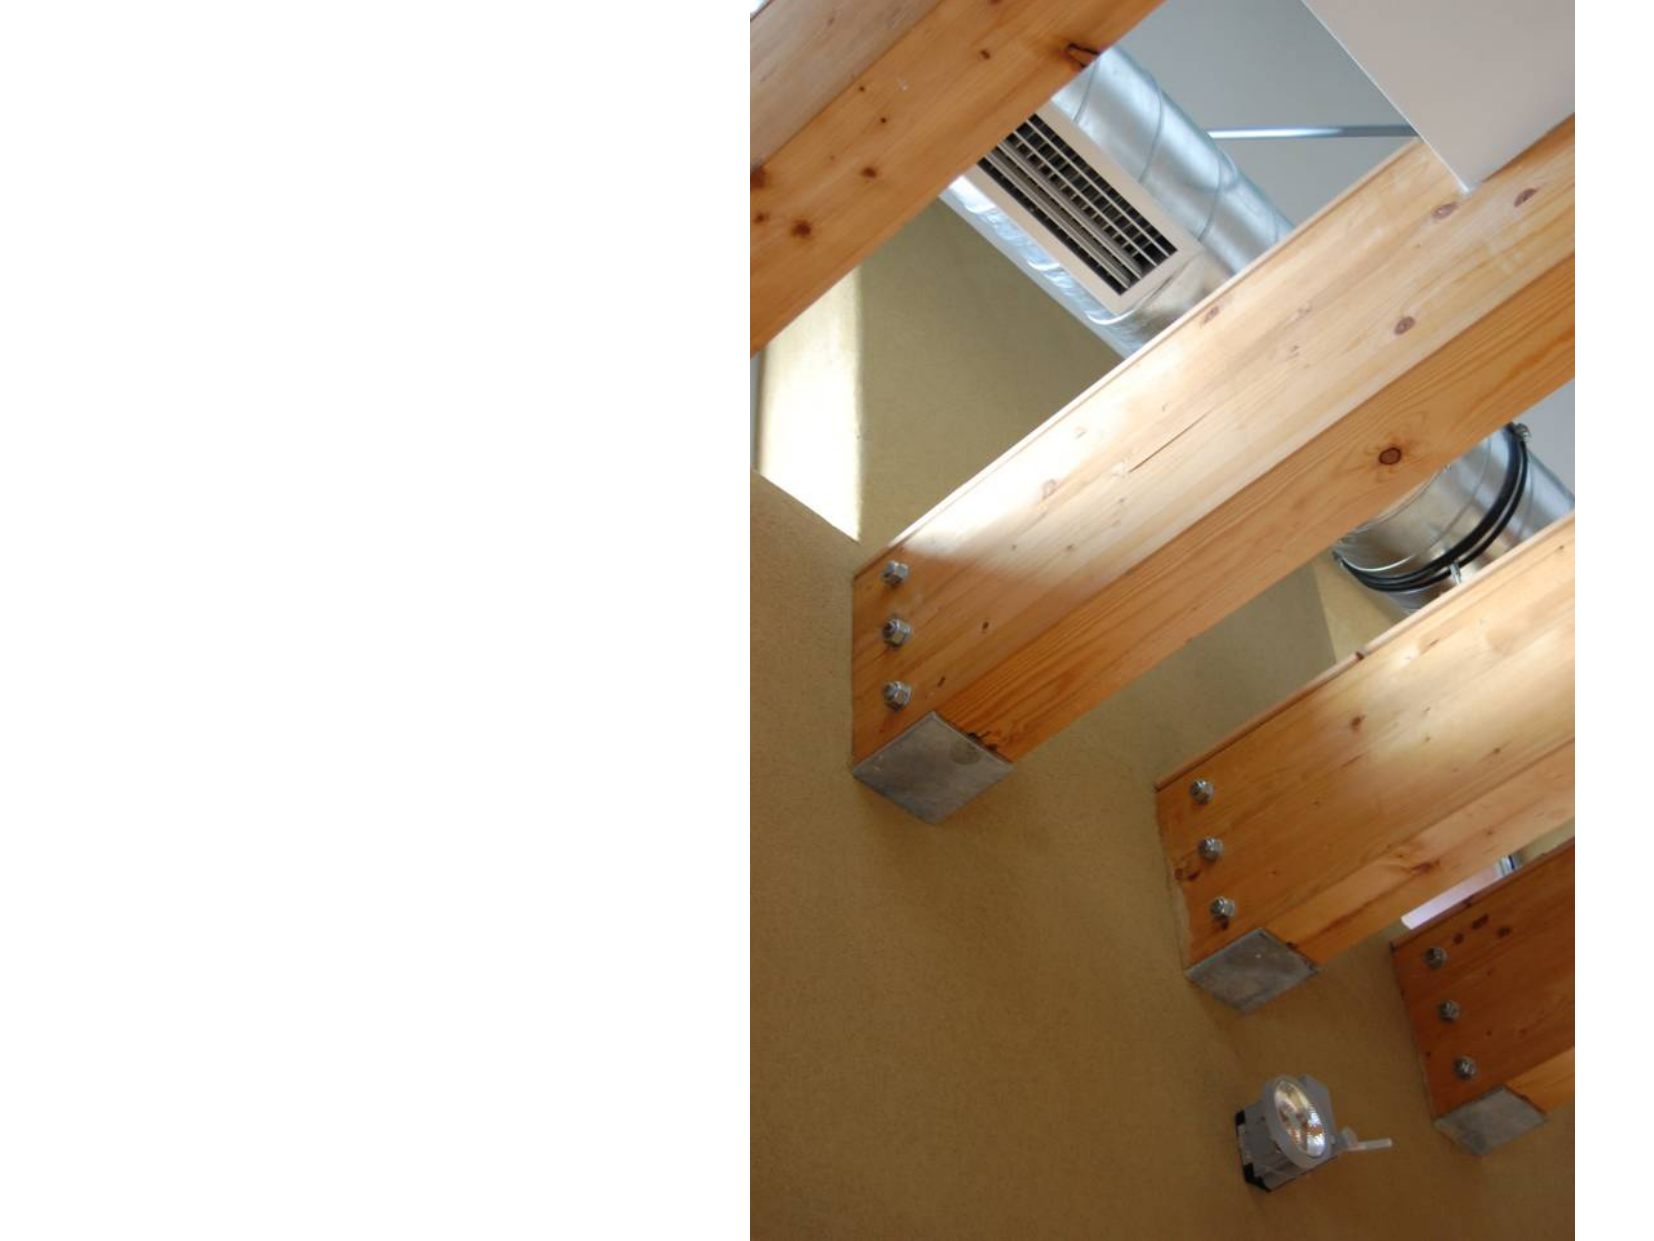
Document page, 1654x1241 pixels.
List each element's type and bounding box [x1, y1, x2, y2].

picture [750, 0, 1575, 1241]
